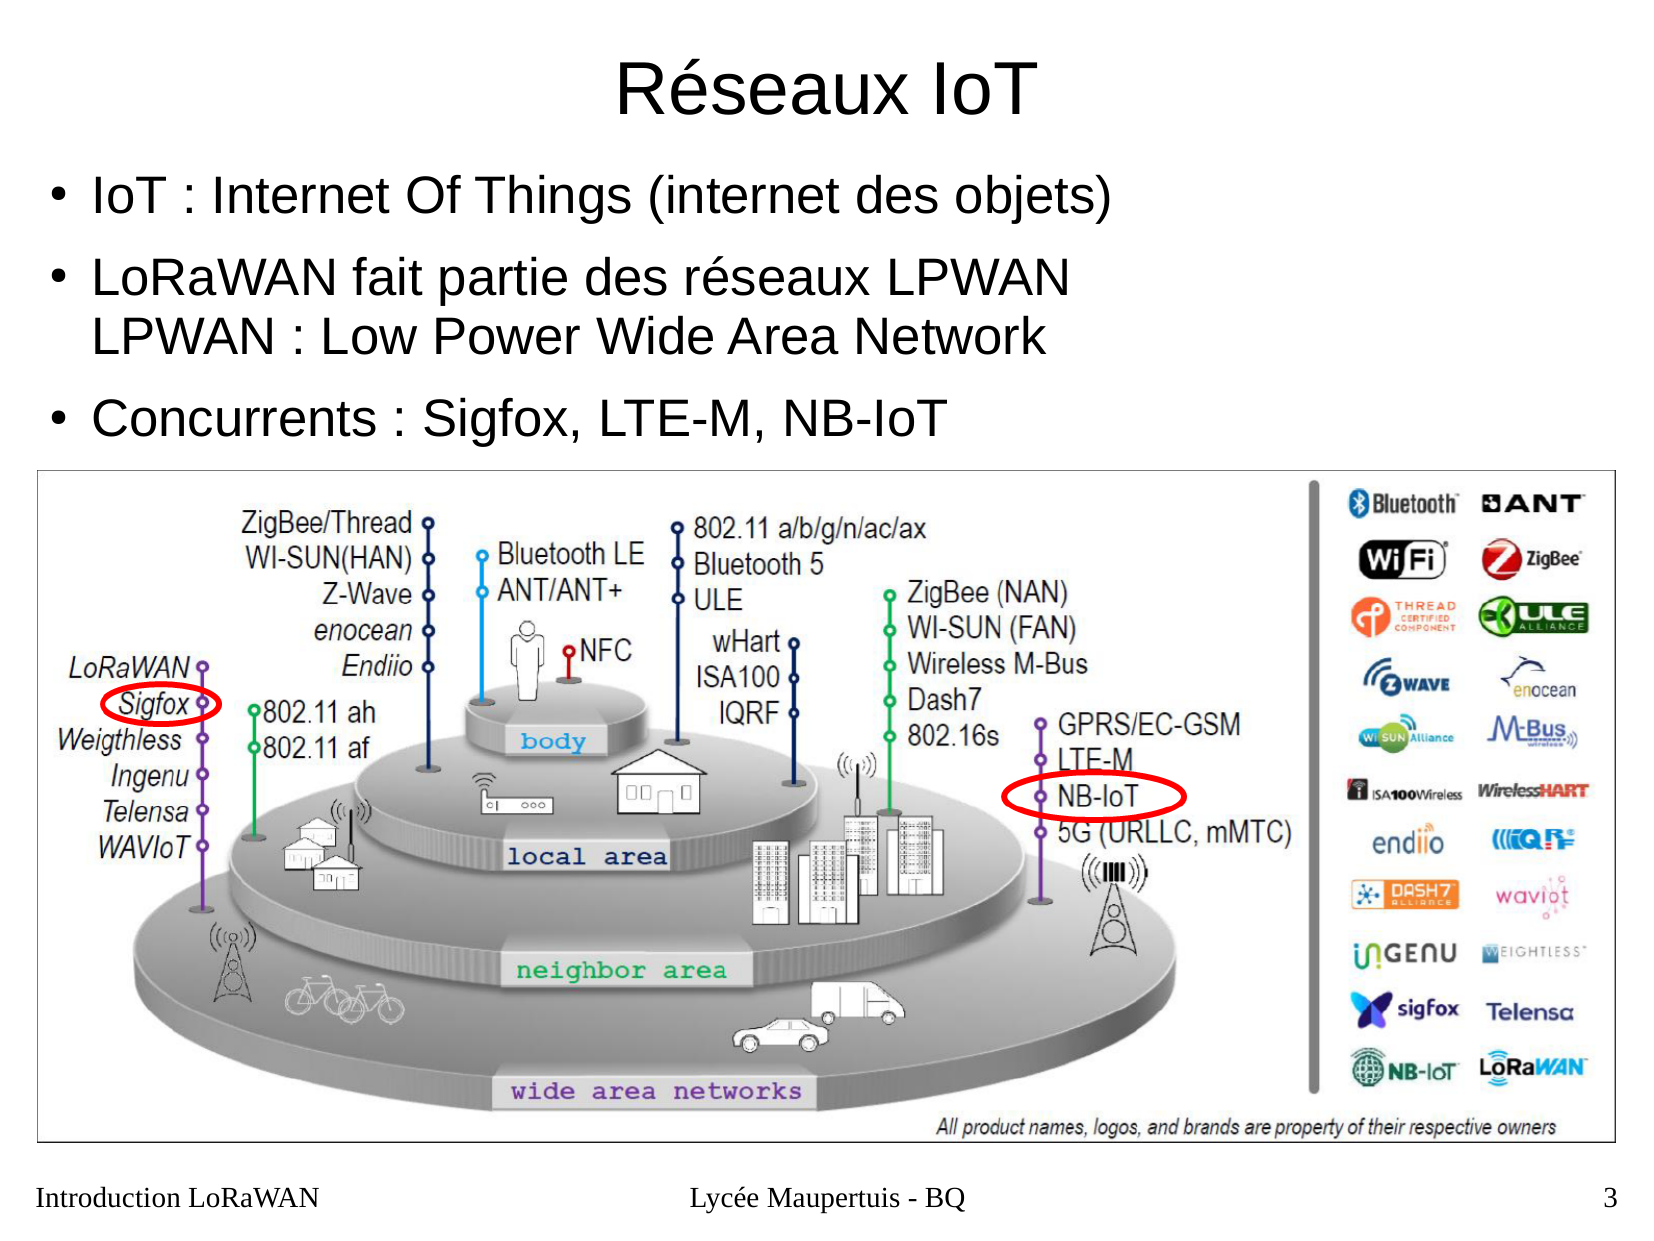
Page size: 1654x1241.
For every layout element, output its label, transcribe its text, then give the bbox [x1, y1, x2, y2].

picture [35, 467, 1619, 1146]
title Réseaux IoT [35, 35, 1619, 142]
list IoT : Internet Of Things (internet des objets) LoRaWAN fait partie des réseaux LPWAN LPWAN : Low Power Wide Area Network Concurrents : Sigfox, LTE-M, NB-IoT [35, 165, 1619, 449]
